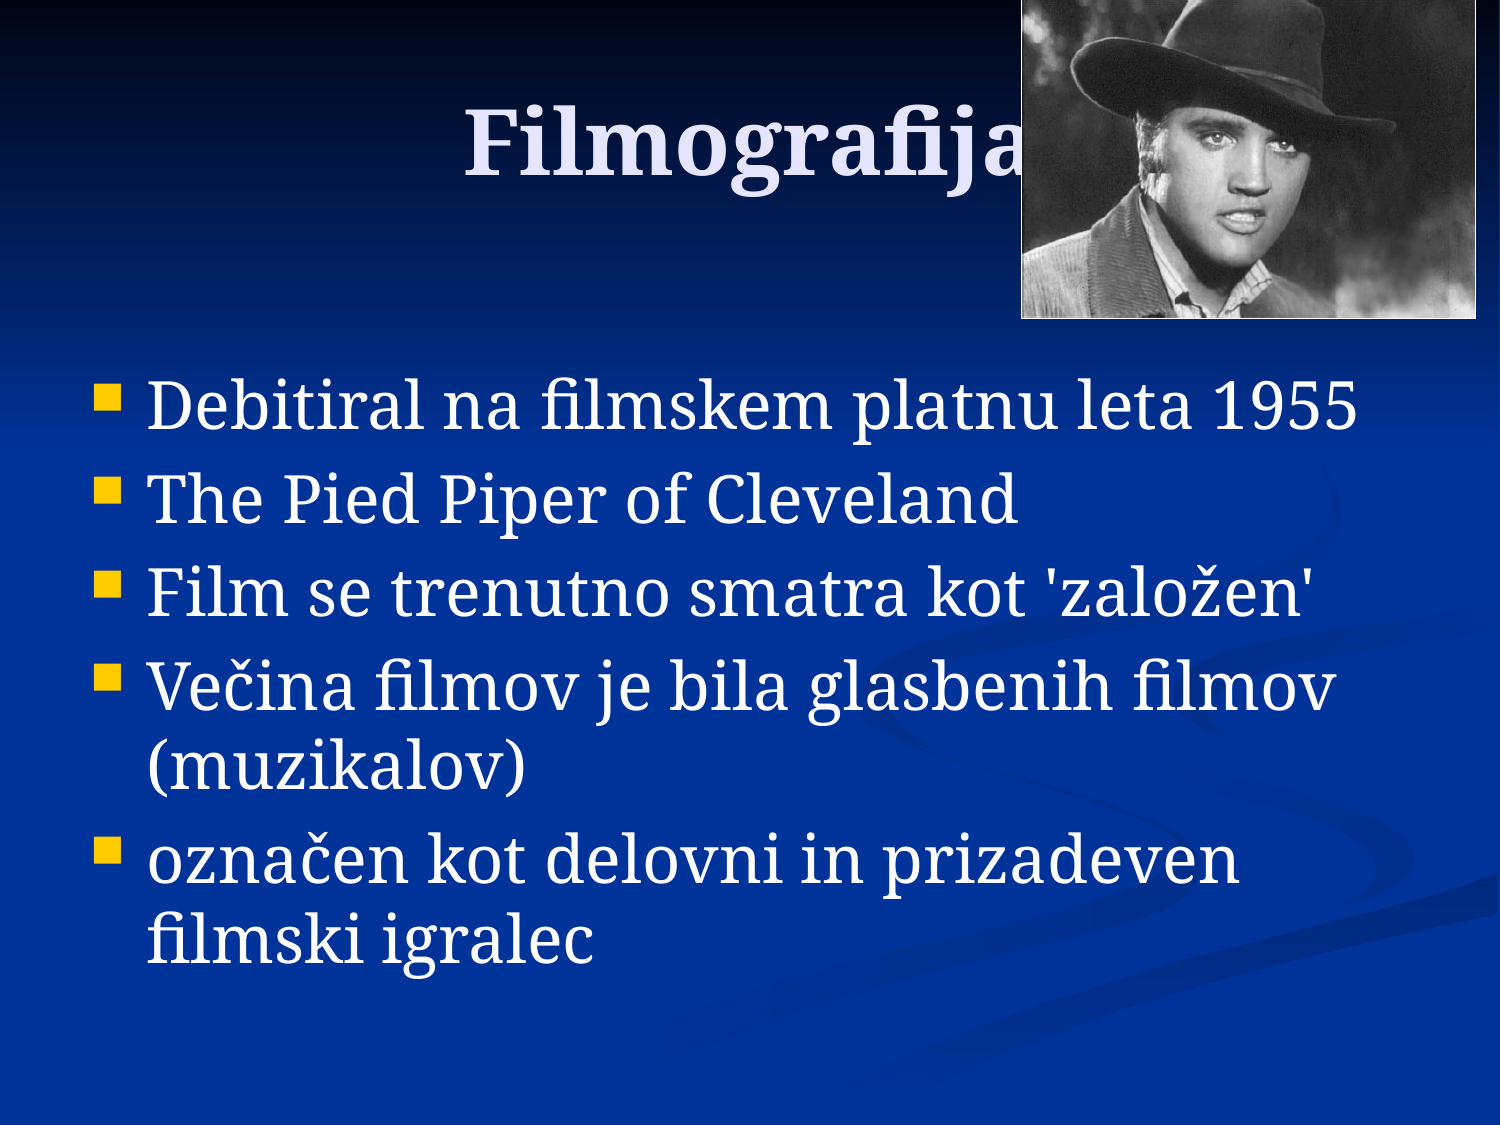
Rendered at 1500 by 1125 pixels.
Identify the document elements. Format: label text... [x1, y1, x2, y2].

title Filmografija [75, 45, 1021, 233]
picture [1021, 0, 1476, 319]
list Debitiral na filmskem platnu leta 1955 The Pied Piper of Cleveland Film se trenutno smatra kot 'založen' Večina filmov je bila glasbenih filmov (muzikalov) označen kot delovni in prizadeven filmski igralec [75, 262, 1425, 1005]
